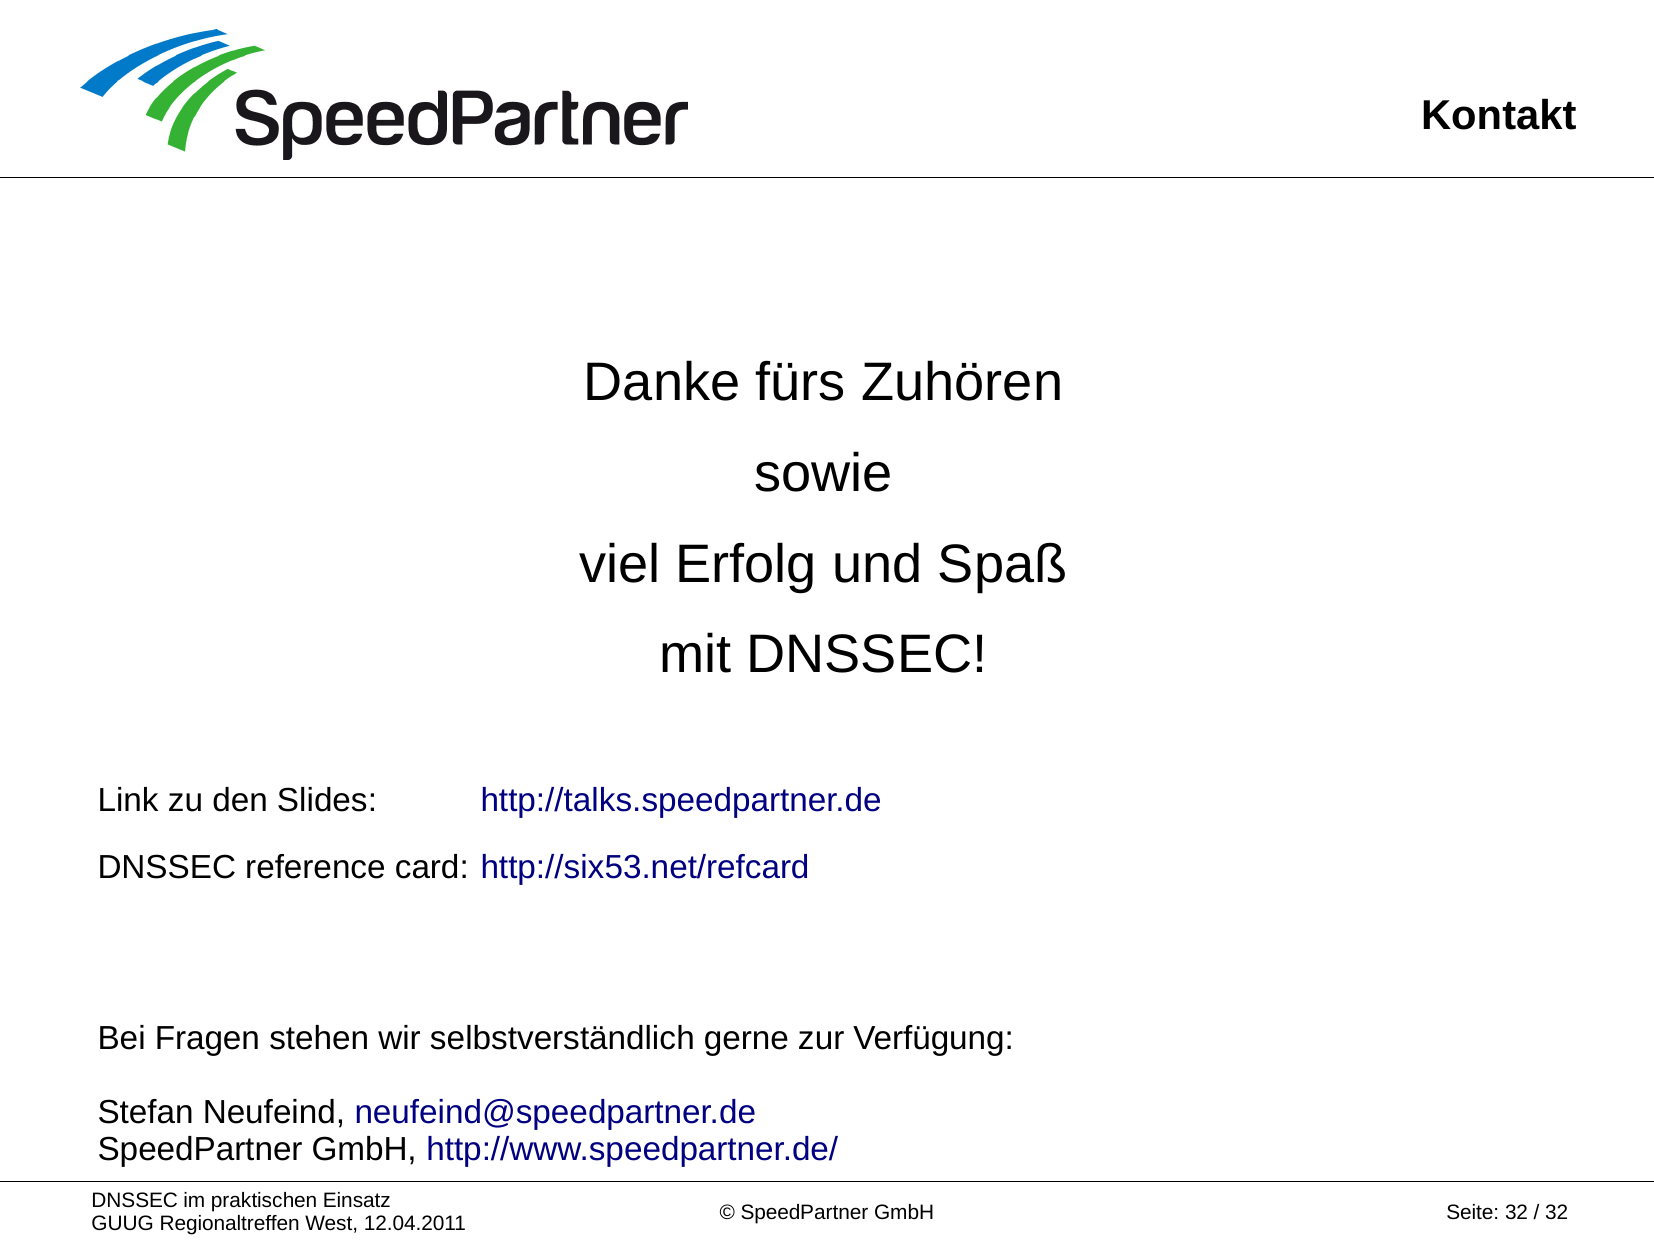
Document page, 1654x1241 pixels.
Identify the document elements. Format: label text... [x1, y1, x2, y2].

text_box Danke fürs Zuhören sowie viel Erfolg und Spaß mit DNSSEC! Link zu den Slides: http://talks.speedpartner.de DNSSEC reference card: http://six53.net/refcard Bei Fragen stehen wir selbstverständlich gerne zur Verfügung: Stefan Neufeind, neufeind@speedpartner.de SpeedPartner GmbH, http://www.speedpartner.de/ [82, 253, 1565, 1175]
title Kontakt [602, 70, 1577, 160]
picture [80, 29, 688, 160]
